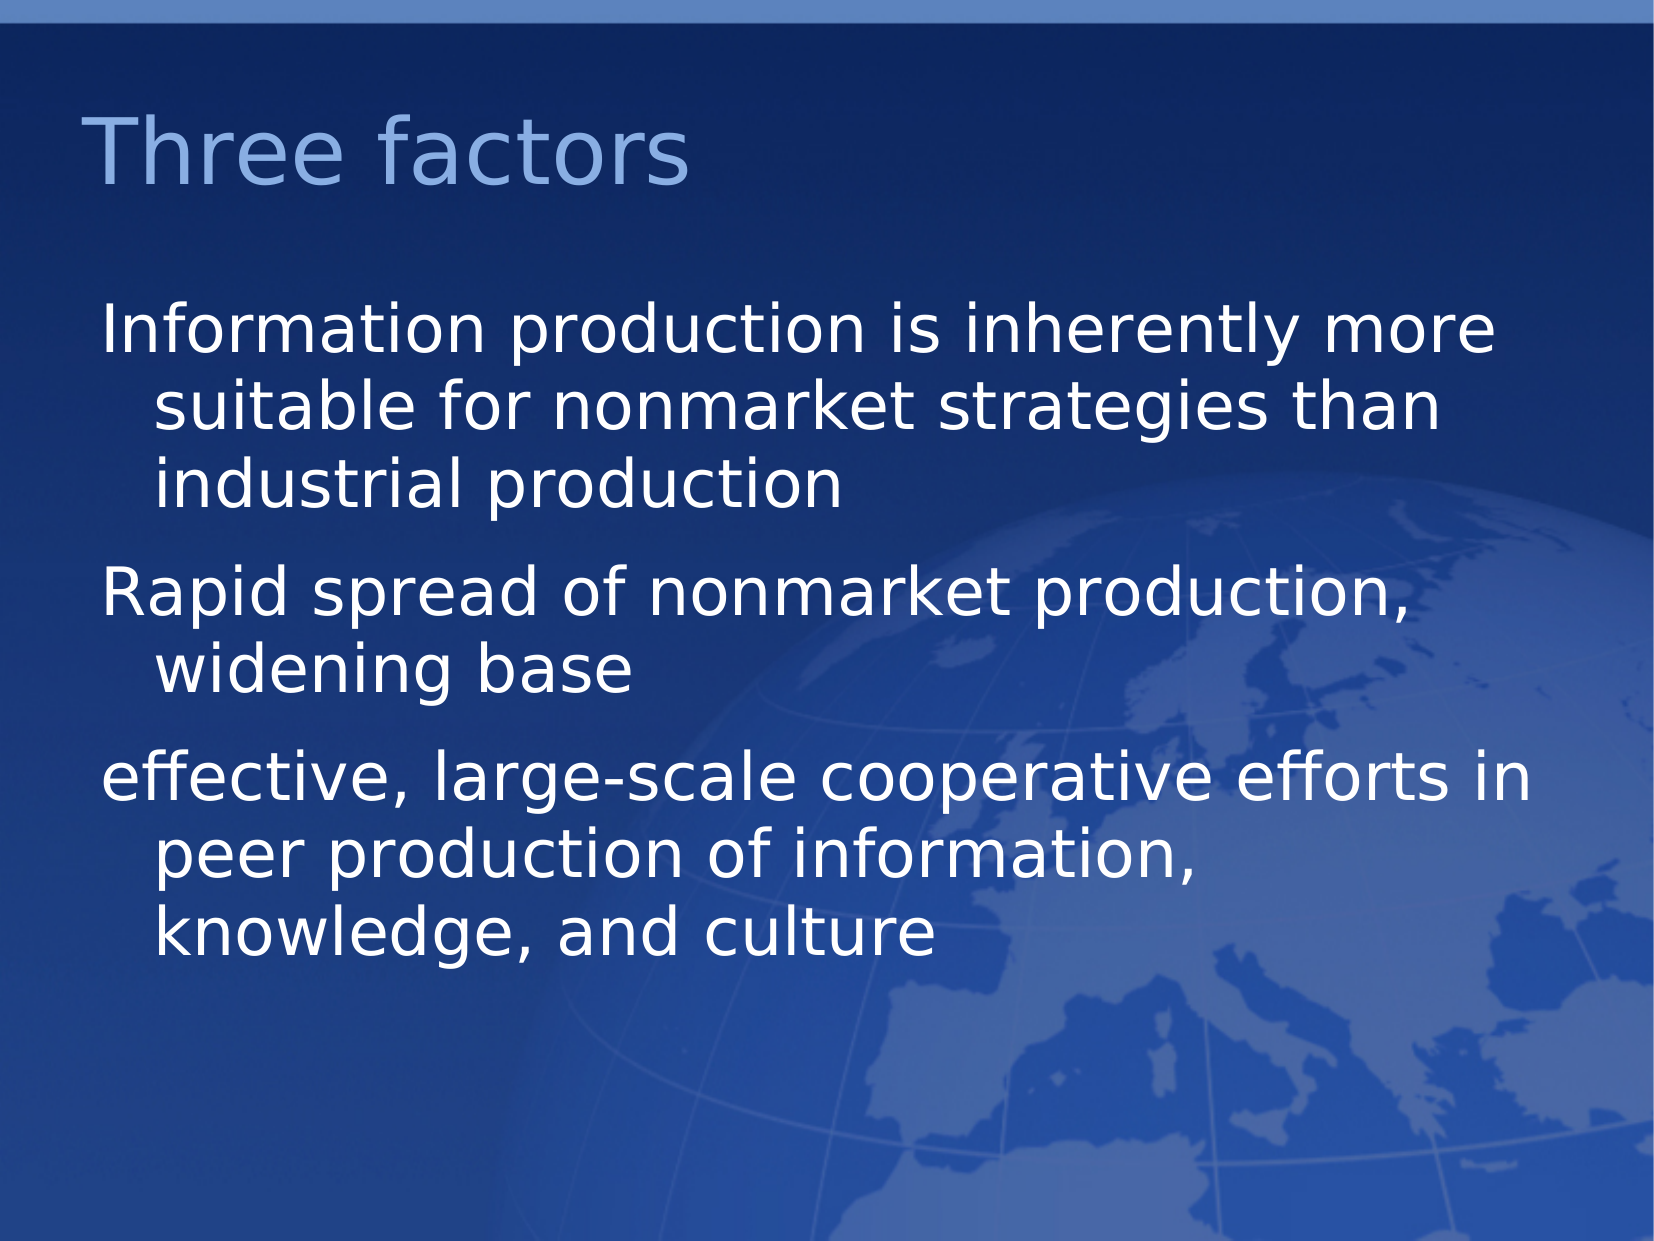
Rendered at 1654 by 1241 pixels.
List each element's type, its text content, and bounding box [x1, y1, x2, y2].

picture [0, 0, 1654, 1241]
title Three factors [82, 56, 1571, 250]
list Information production is inherently more suitable for nonmarket strategies than industrial production Rapid spread of nonmarket production, widening base effective, large-scale cooperative efforts in peer production of information, knowledge, and culture [82, 290, 1571, 1094]
